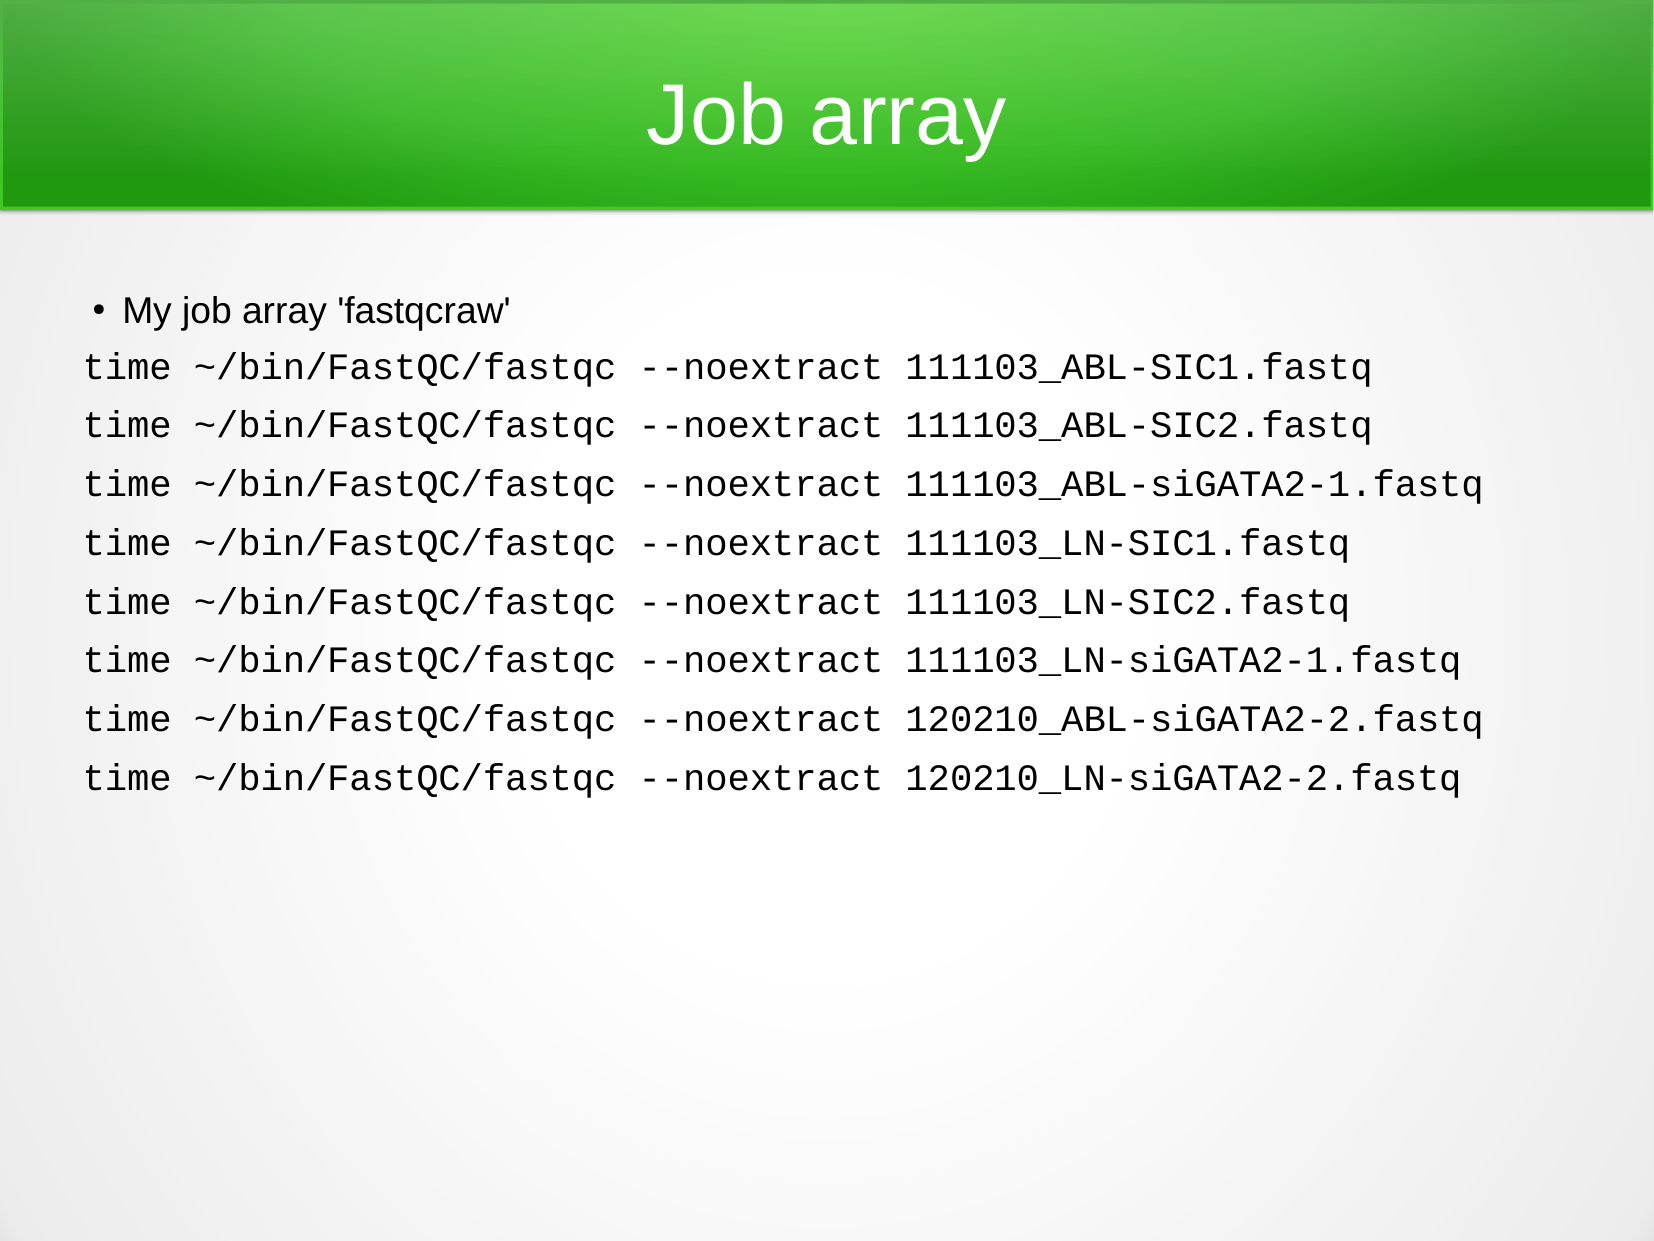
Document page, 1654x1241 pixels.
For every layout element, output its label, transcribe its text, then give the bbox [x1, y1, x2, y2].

list My job array 'fastqcraw' time ~/bin/FastQC/fastqc --noextract 111103_ABL-SIC1.fastq time ~/bin/FastQC/fastqc --noextract 111103_ABL-SIC2.fastq time ~/bin/FastQC/fastqc --noextract 111103_ABL-siGATA2-1.fastq time ~/bin/FastQC/fastqc --noextract 111103_LN-SIC1.fastq time ~/bin/FastQC/fastqc --noextract 111103_LN-SIC2.fastq time ~/bin/FastQC/fastqc --noextract 111103_LN-siGATA2-1.fastq time ~/bin/FastQC/fastqc --noextract 120210_ABL-siGATA2-2.fastq time ~/bin/FastQC/fastqc --noextract 120210_LN-siGATA2-2.fastq [82, 290, 1538, 1010]
title Job array [82, 49, 1571, 179]
